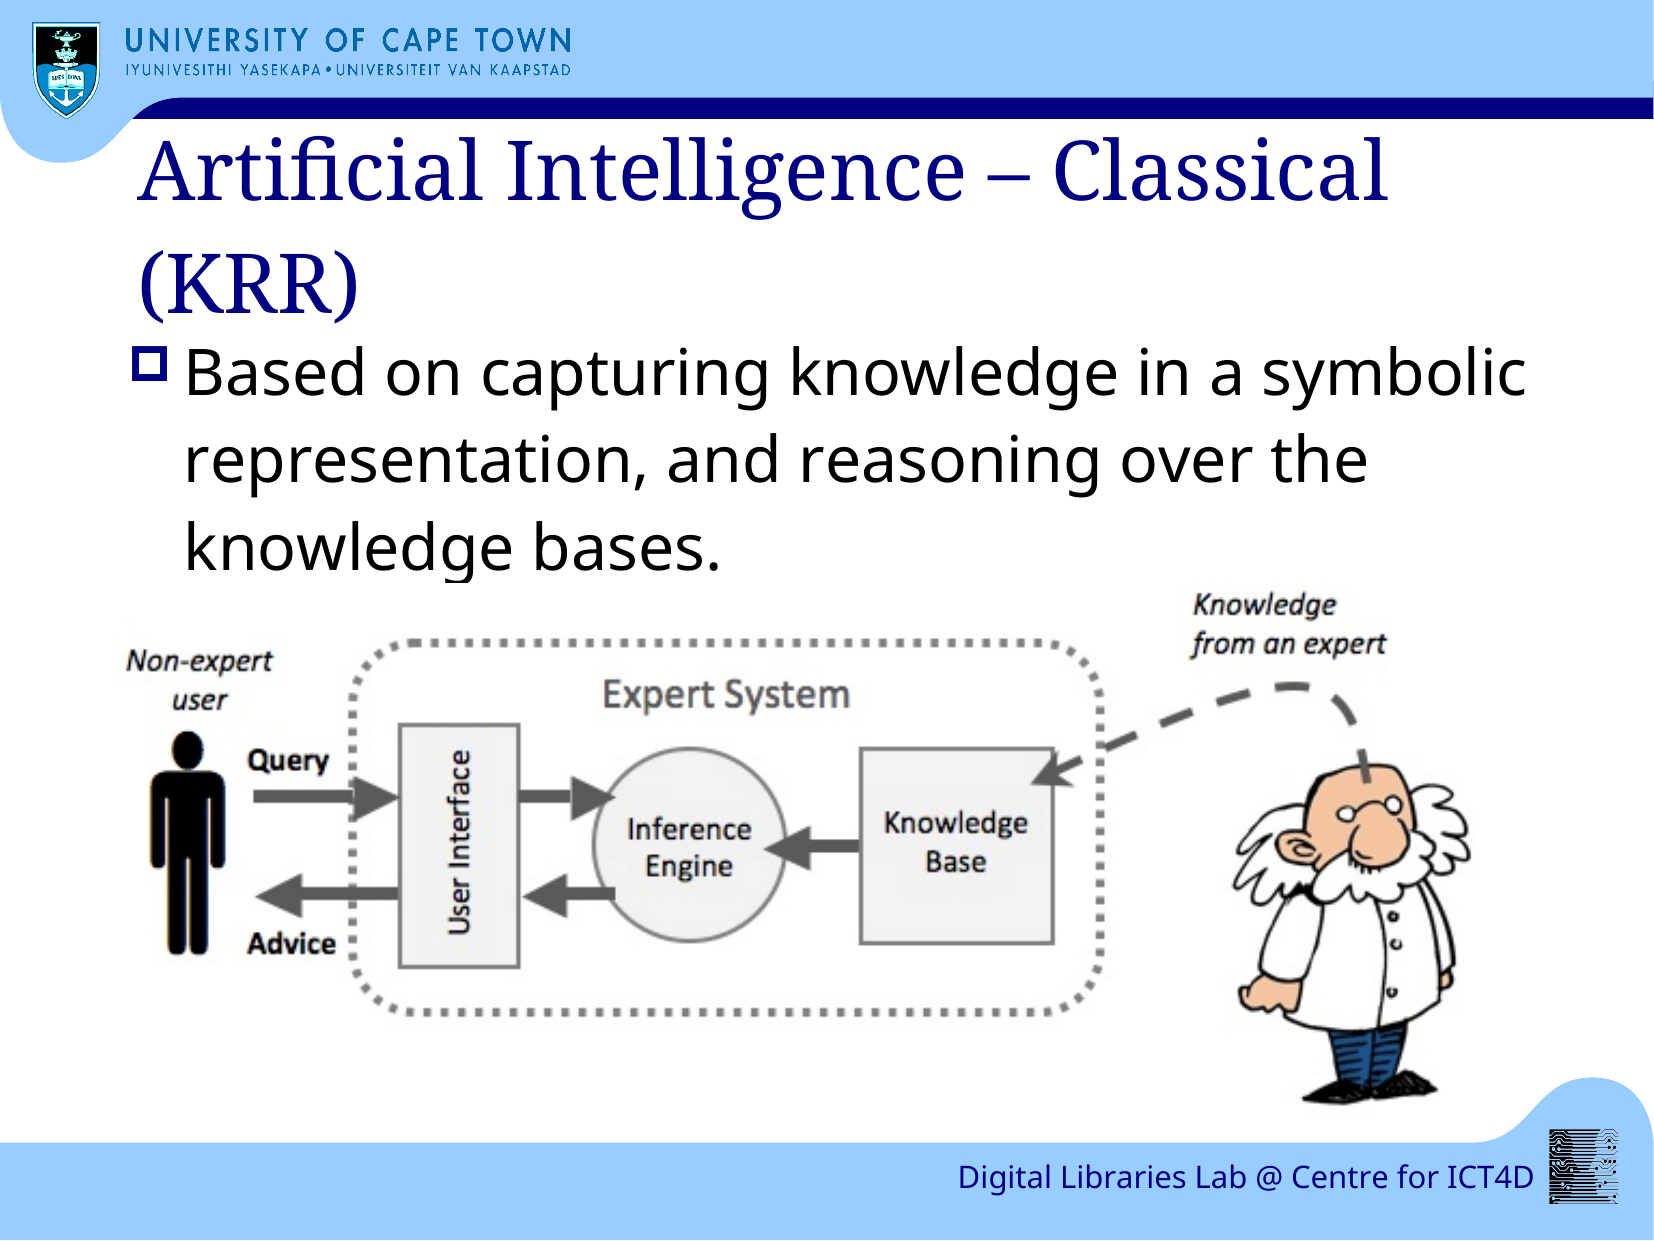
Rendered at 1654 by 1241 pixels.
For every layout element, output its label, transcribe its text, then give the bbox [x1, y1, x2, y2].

picture [122, 25, 573, 78]
picture [1549, 1129, 1619, 1204]
picture [114, 583, 1482, 1121]
picture [32, 22, 101, 120]
list Based on capturing knowledge in a symbolic representation, and reasoning over the knowledge bases. [128, 326, 1597, 591]
title Artificial Intelligence – Classical (KRR) [137, 155, 1598, 296]
